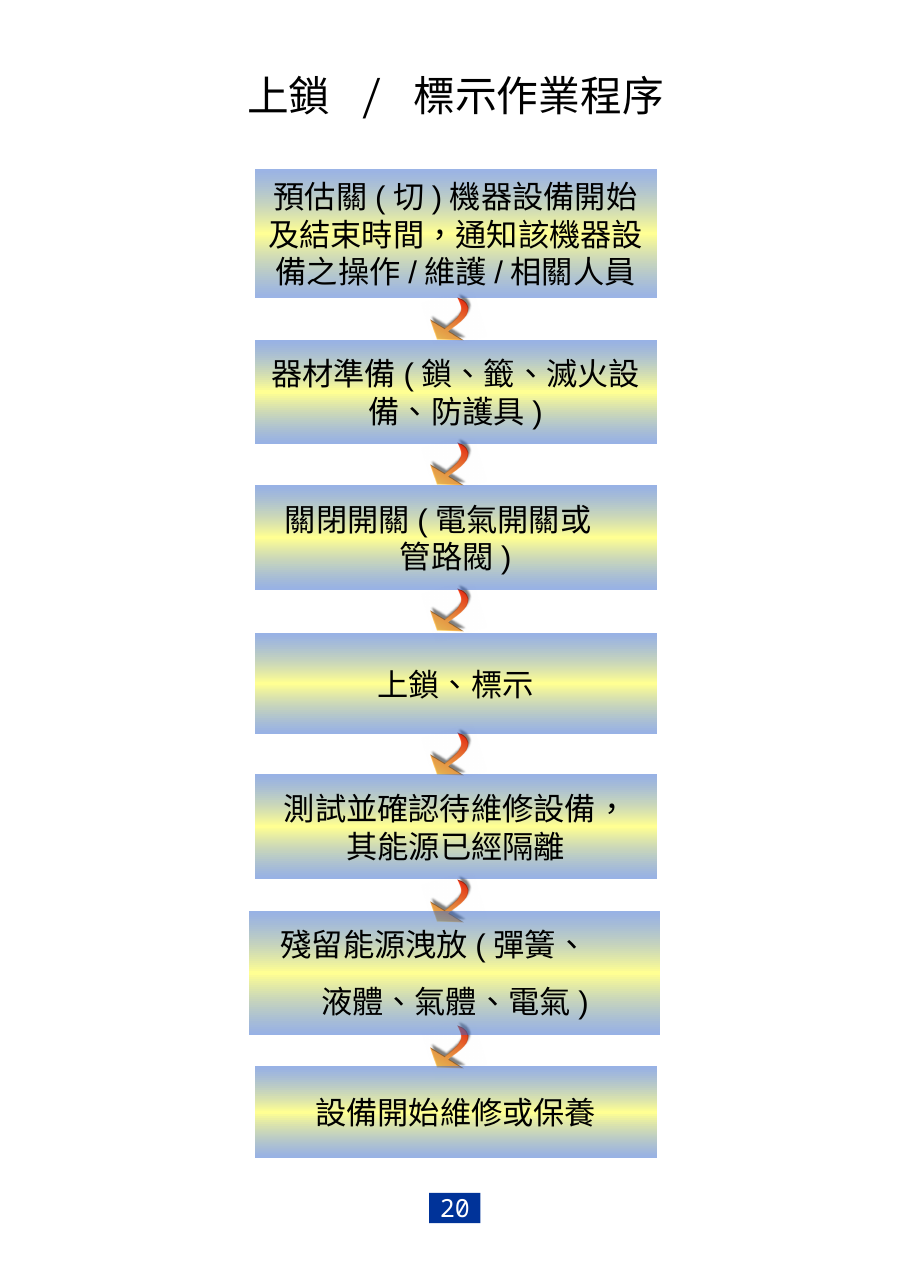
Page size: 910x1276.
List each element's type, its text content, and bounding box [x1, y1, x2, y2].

text_box 20 [429, 1192, 481, 1224]
picture [421, 879, 485, 911]
picture [421, 590, 487, 633]
text_box 器材準備(鎖、籤、滅火設備、防護具) [255, 340, 657, 444]
picture [422, 1035, 487, 1066]
text_box 測試並確認待維修設備，其能源已經隔離 [255, 775, 657, 879]
text_box 上鎖 / 標示作業程序 [218, 61, 693, 128]
text_box 殘留能源洩放(彈簧、 液體、氣體、電氣) [249, 911, 660, 1035]
picture [421, 444, 487, 485]
picture [421, 734, 487, 775]
picture [421, 298, 487, 340]
text_box 預估關(切)機器設備開始及結束時間，通知該機器設備之操作/維護/相關人員 [255, 169, 657, 298]
text_box 上鎖、標示 [255, 633, 657, 734]
text_box 設備開始維修或保養 [255, 1066, 657, 1158]
text_box 關閉開關(電氣開關或 管路閥) [255, 485, 657, 590]
